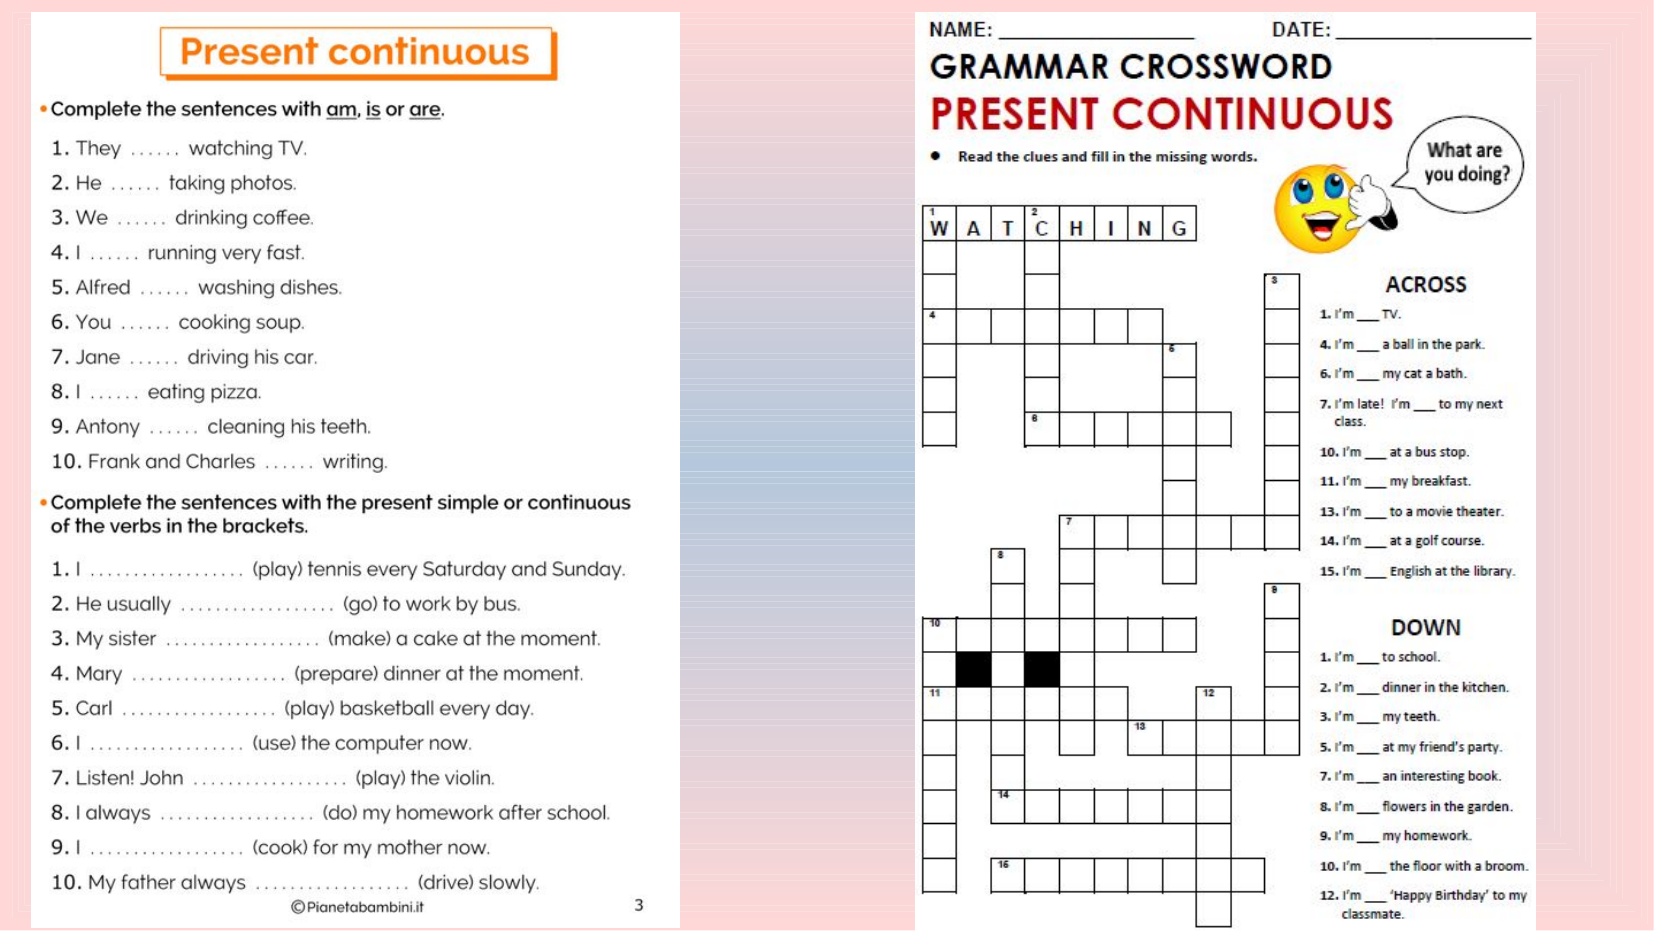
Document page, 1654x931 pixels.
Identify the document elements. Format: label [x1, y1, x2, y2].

picture [31, 12, 680, 928]
picture [915, 12, 1536, 931]
